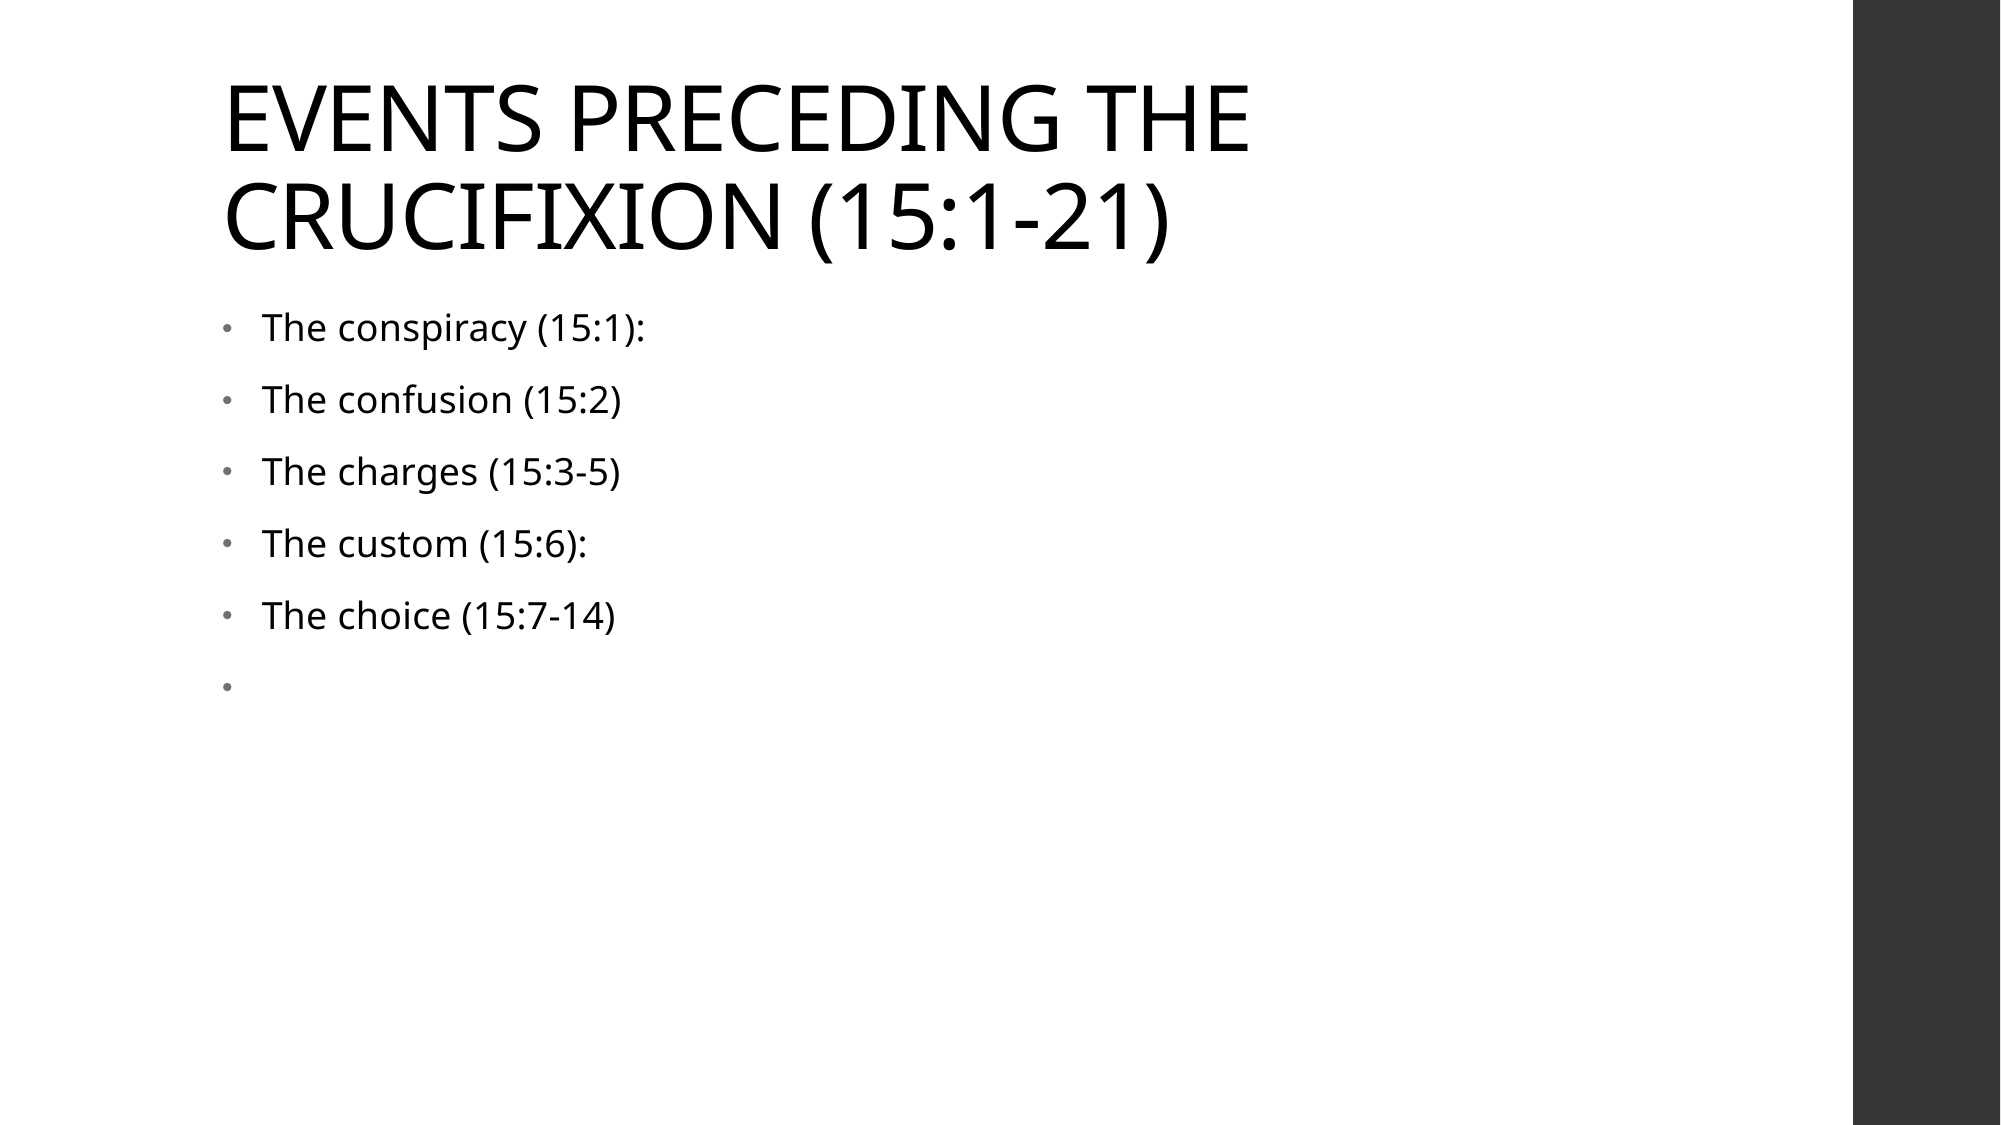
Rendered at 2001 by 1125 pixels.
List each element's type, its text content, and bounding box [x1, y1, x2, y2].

title EVENTS PRECEDING THE CRUCIFIXION (15:1-21) [206, 60, 1797, 278]
list The conspiracy (15:1): The confusion (15:2) The charges (15:3-5) The custom (15:6): The choice (15:7-14) [206, 299, 1617, 1014]
